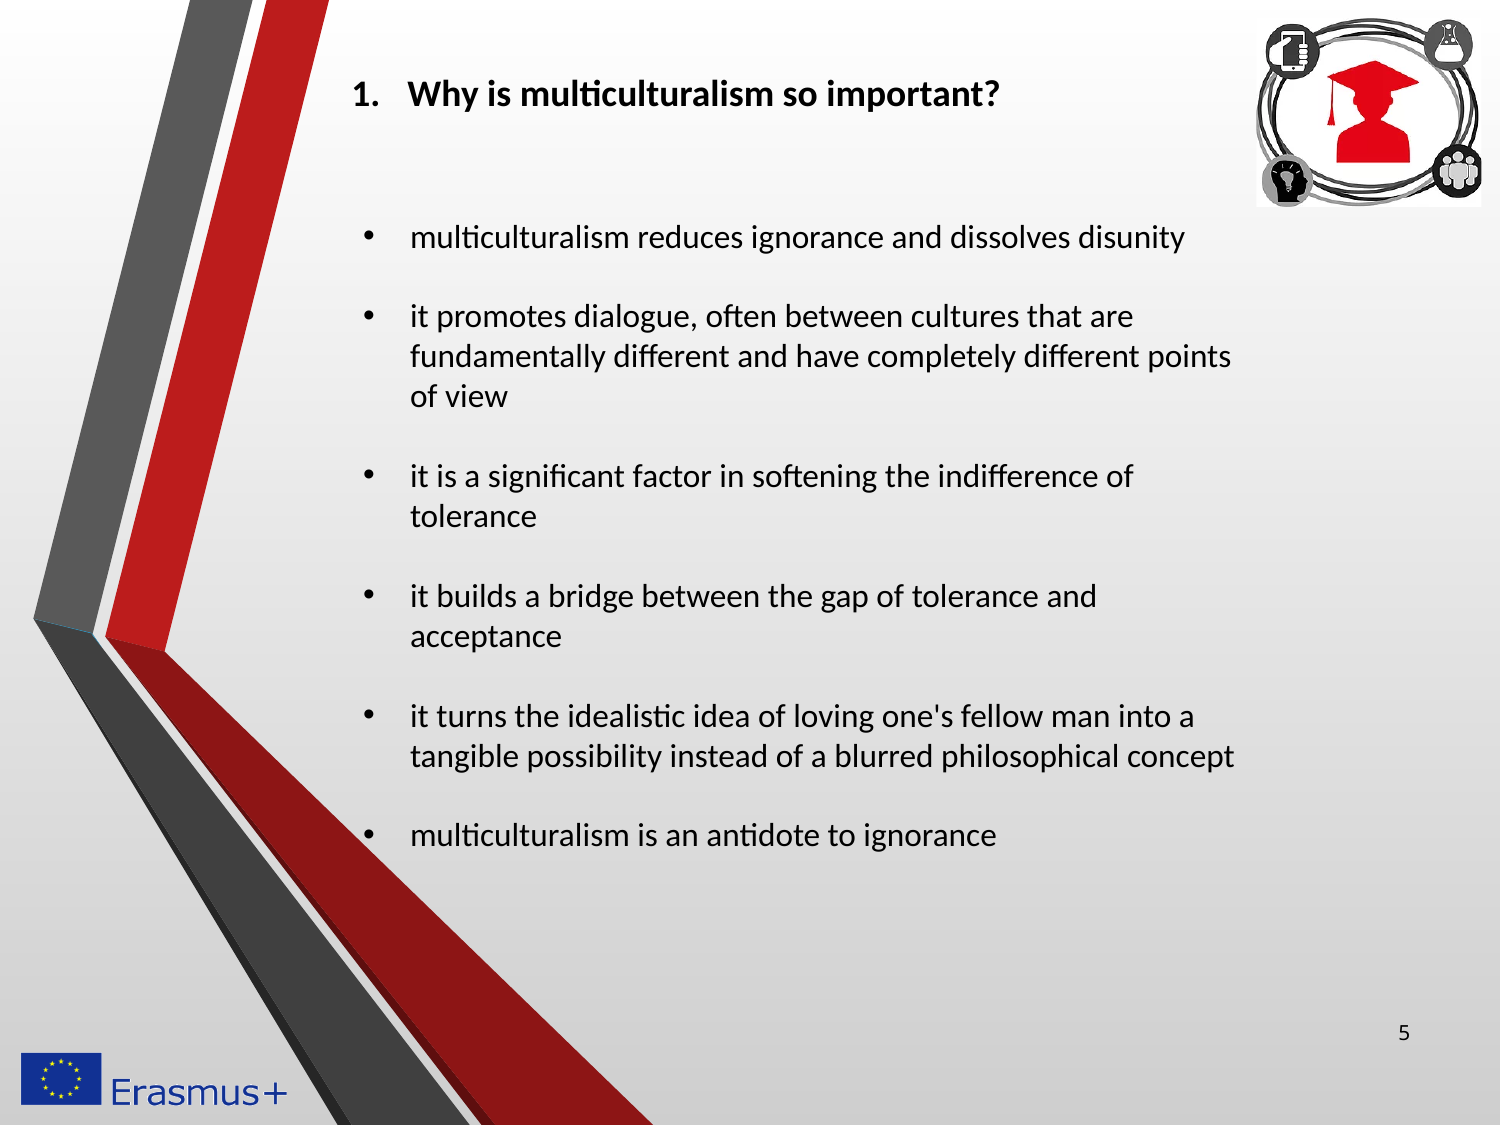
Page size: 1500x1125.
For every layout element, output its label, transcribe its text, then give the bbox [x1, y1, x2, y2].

picture [1256, 18, 1482, 207]
slide_number <numer> [1357, 1003, 1425, 1064]
chart [1258, 19, 1483, 209]
picture [5, 1037, 302, 1120]
text_box multiculturalism reduces ignorance and dissolves disunity it promotes dialogue, often between cultures that are fundamentally different and have completely different points of view it is a significant factor in softening the indifference of tolerance it builds a bridge between the gap of tolerance and acceptance it turns the idealistic idea of loving one's fellow man into a tangible possibility instead of a blurred philosophical concept multiculturalism is an antidote to ignorance [348, 207, 1258, 862]
text_box Why is multiculturalism so important? [336, 61, 1058, 167]
